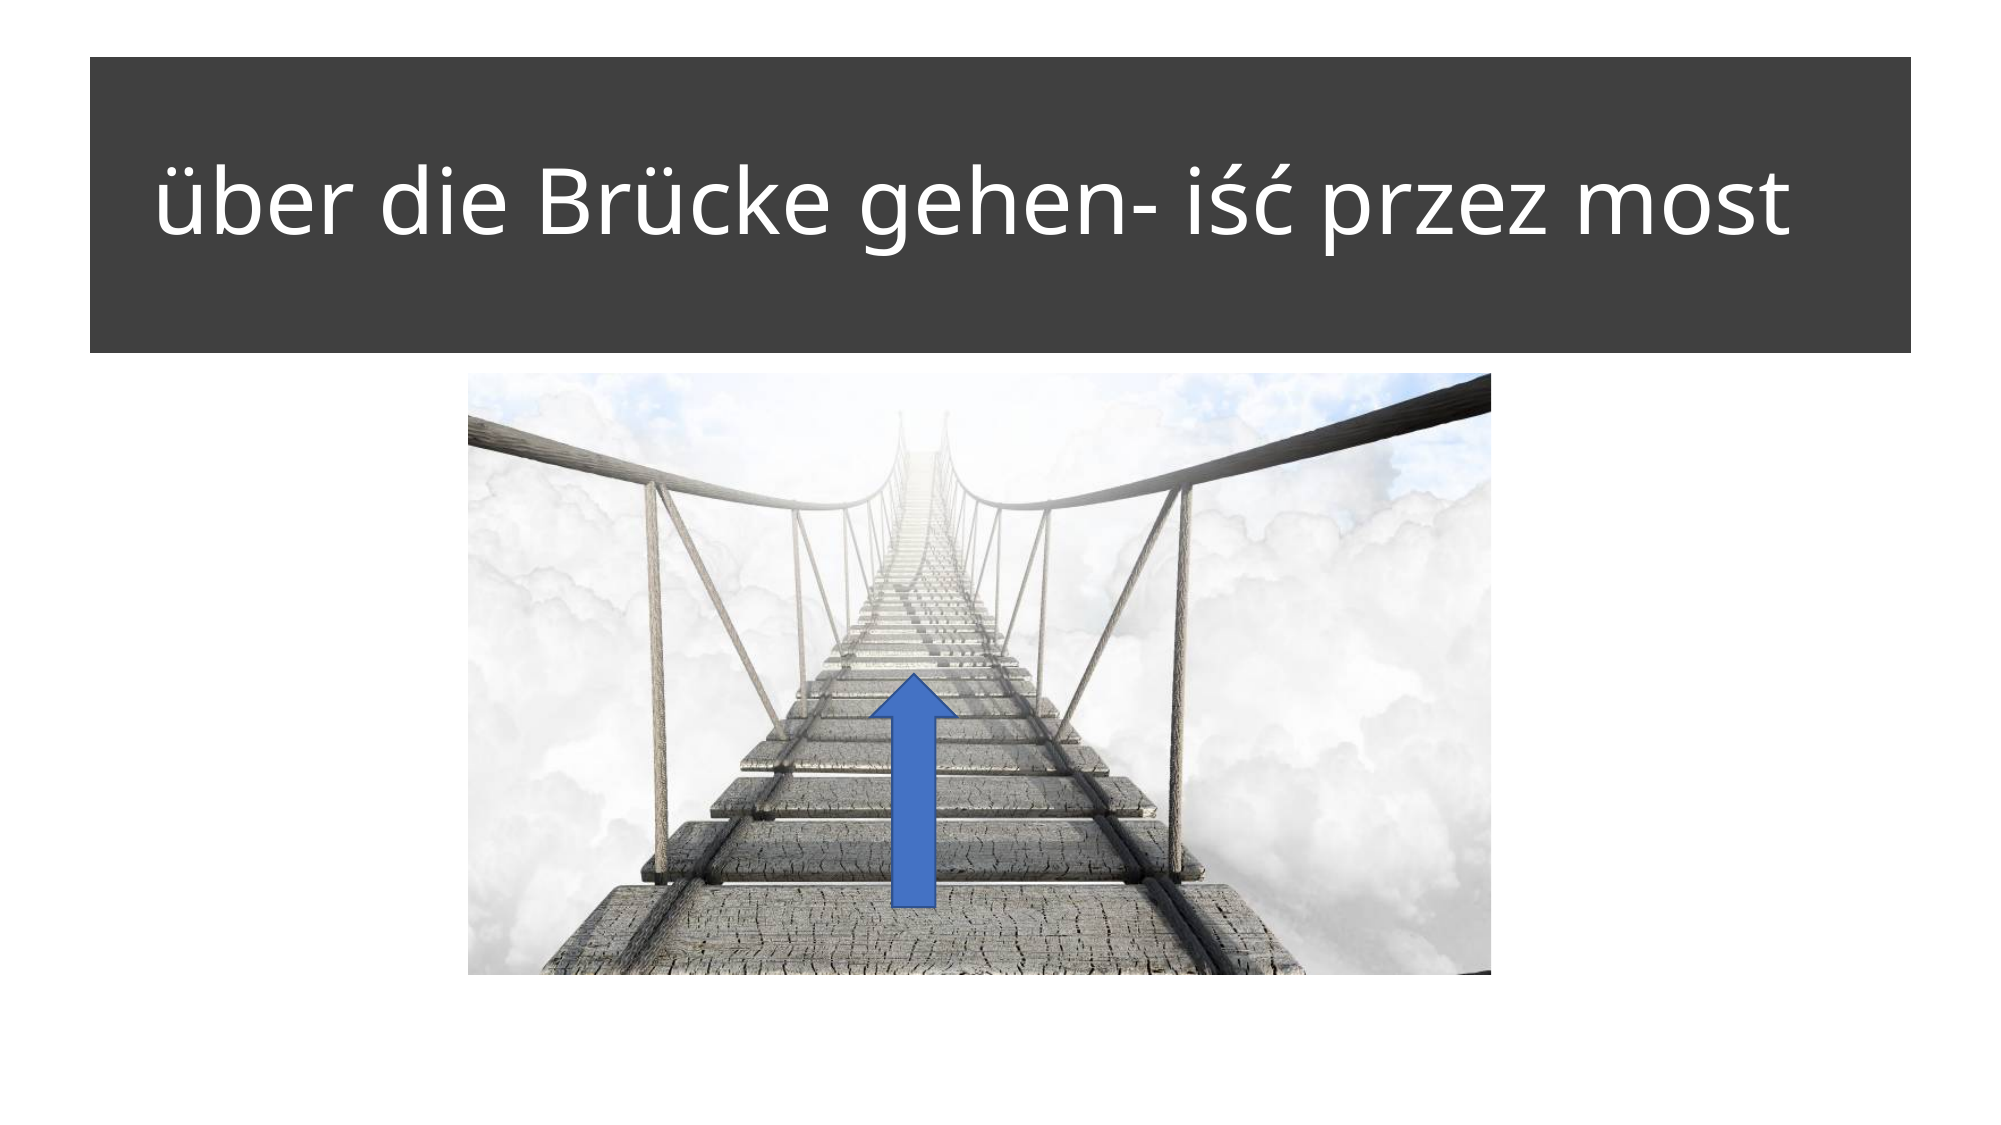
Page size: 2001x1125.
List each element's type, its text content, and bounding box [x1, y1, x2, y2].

text_box [870, 673, 957, 908]
title über die Brücke gehen- iść przez most [137, 96, 1863, 314]
picture [468, 373, 1492, 975]
text_box [90, 57, 1911, 353]
